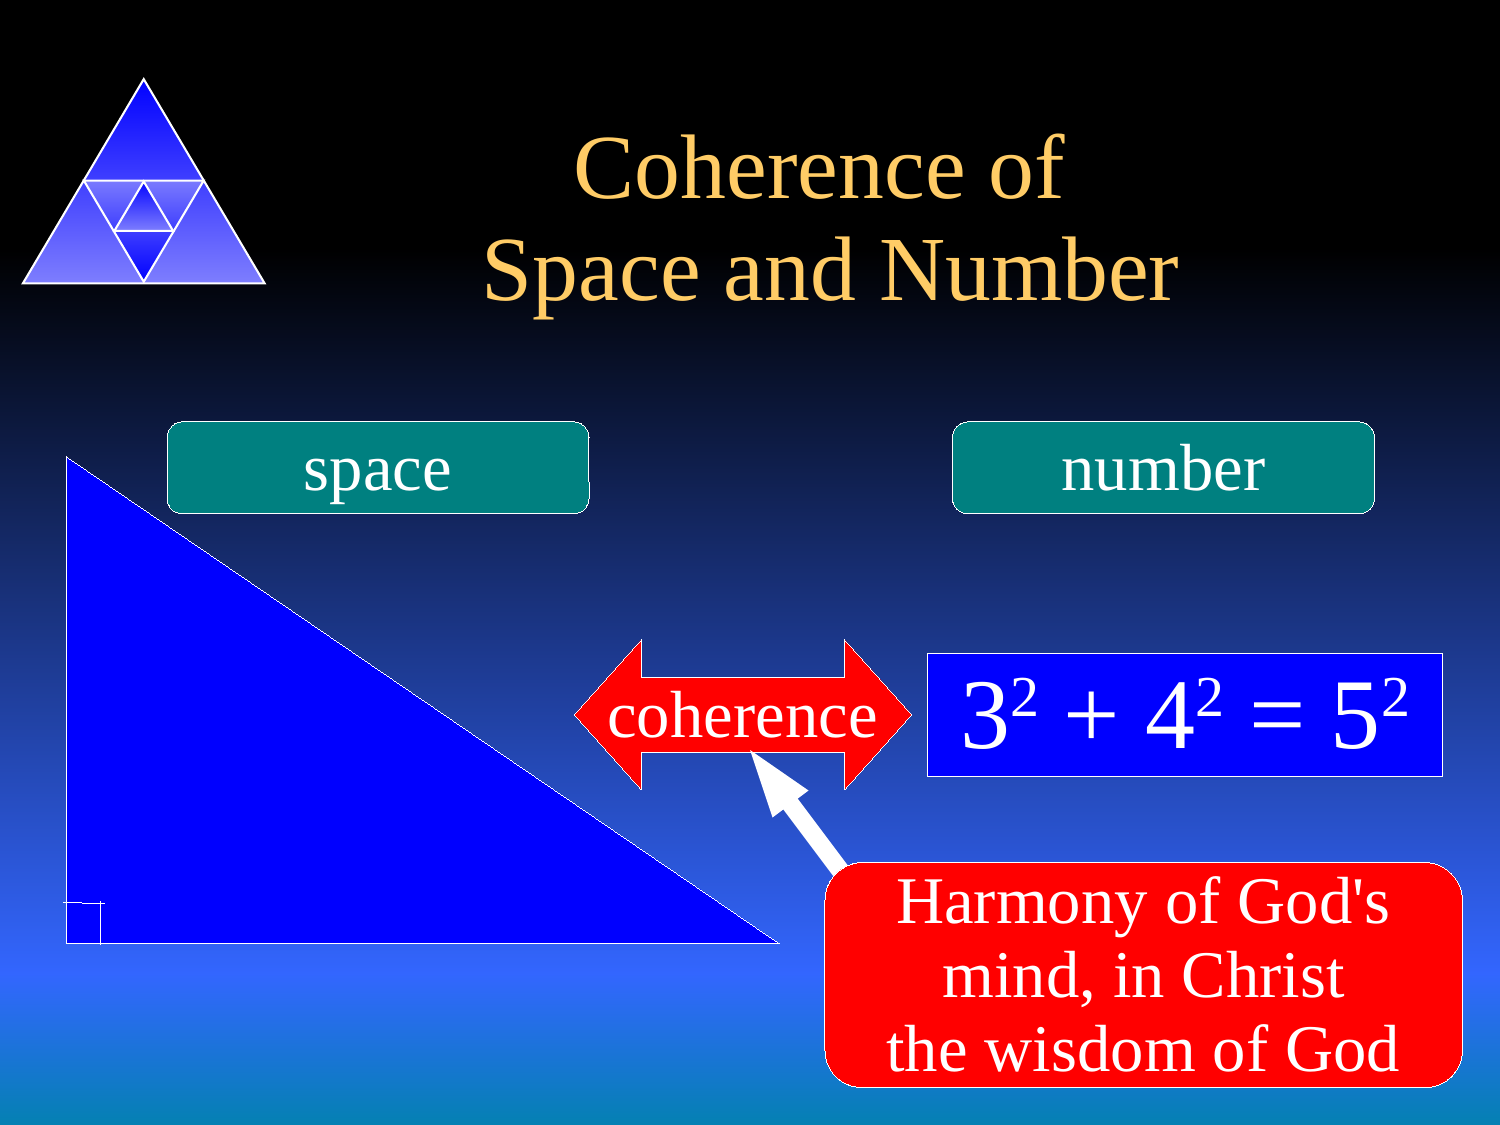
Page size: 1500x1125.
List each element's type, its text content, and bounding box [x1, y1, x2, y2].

text_box space [167, 421, 590, 514]
text_box coherence [574, 639, 912, 790]
title Coherence of Space and Number [275, 101, 1388, 337]
text_box Harmony of God's mind, in Christ the wisdom of God [824, 862, 1463, 1088]
text_box [66, 456, 780, 944]
text_box number [952, 421, 1375, 514]
text_box 32 + 42 = 52 [927, 653, 1443, 777]
